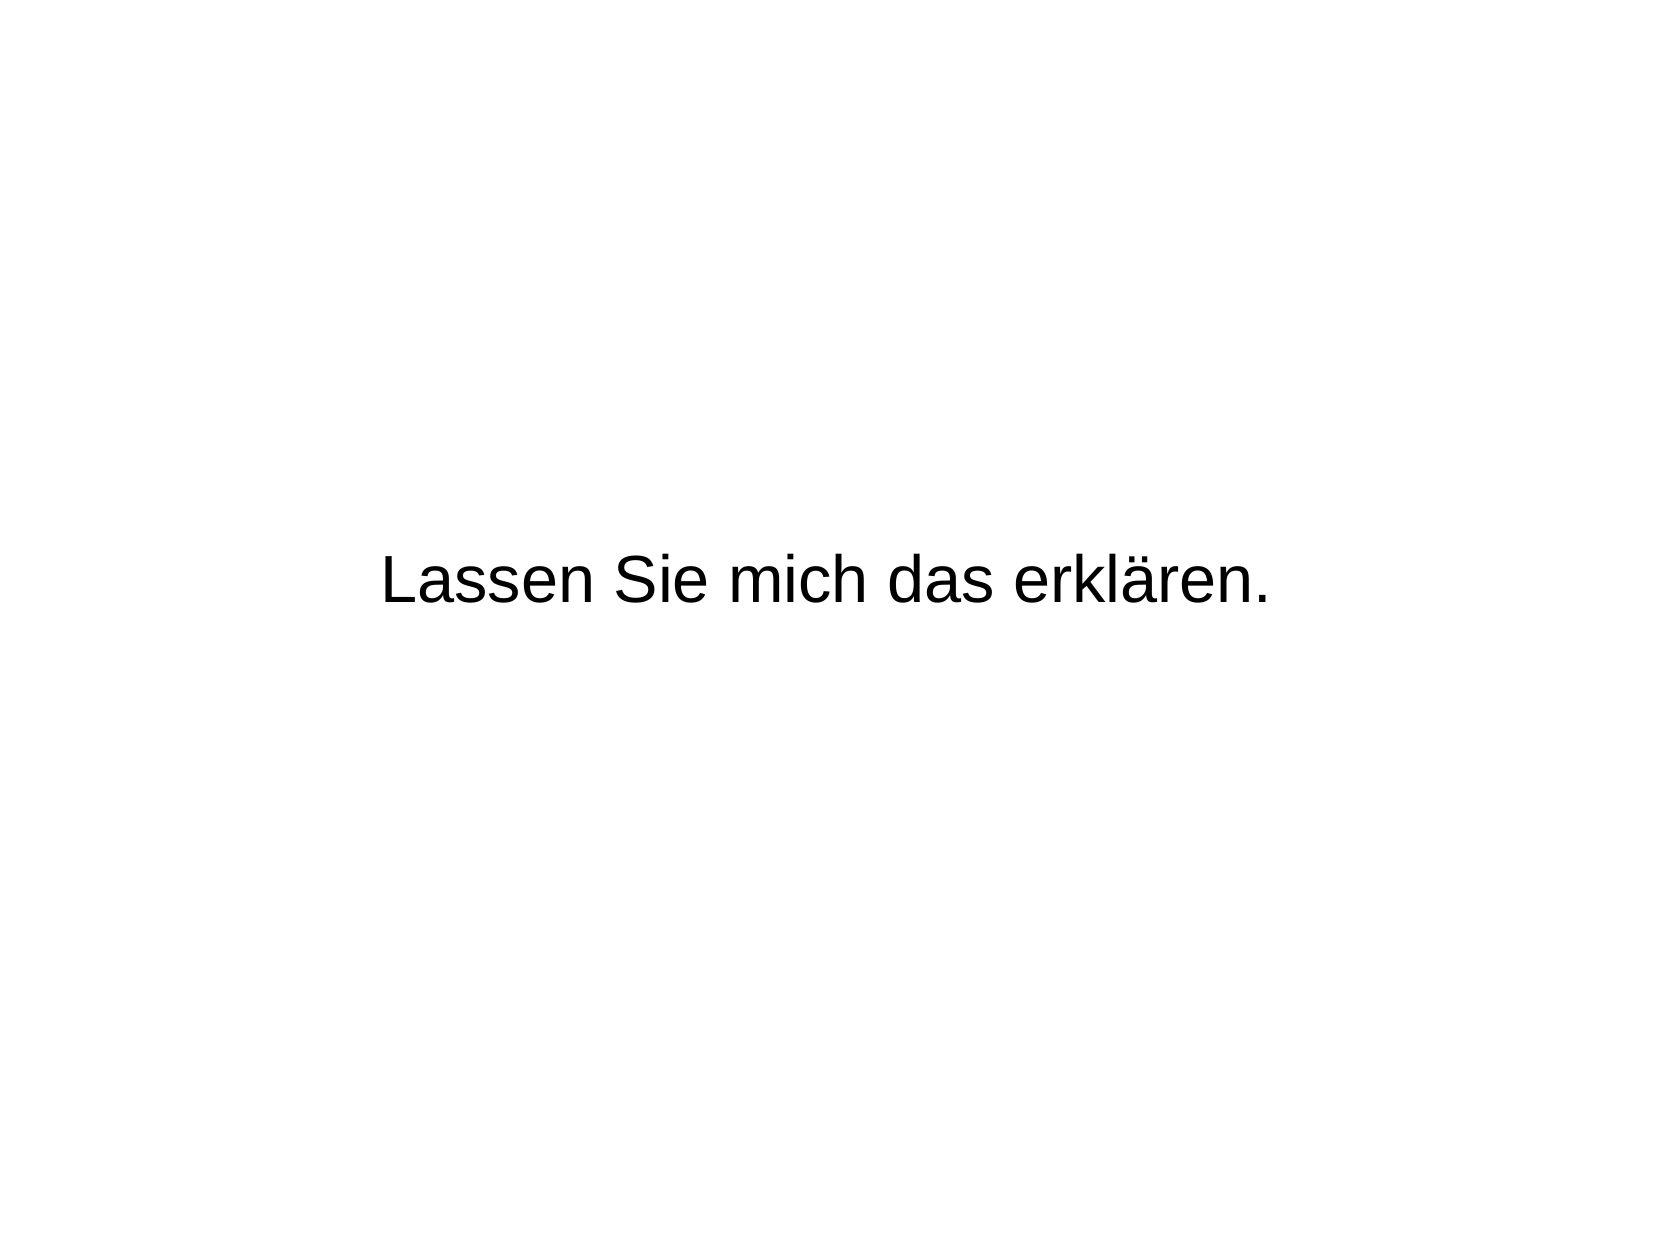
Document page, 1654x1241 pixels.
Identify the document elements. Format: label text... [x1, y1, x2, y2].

subtitle Lassen Sie mich das erklären. [82, 49, 1571, 1109]
